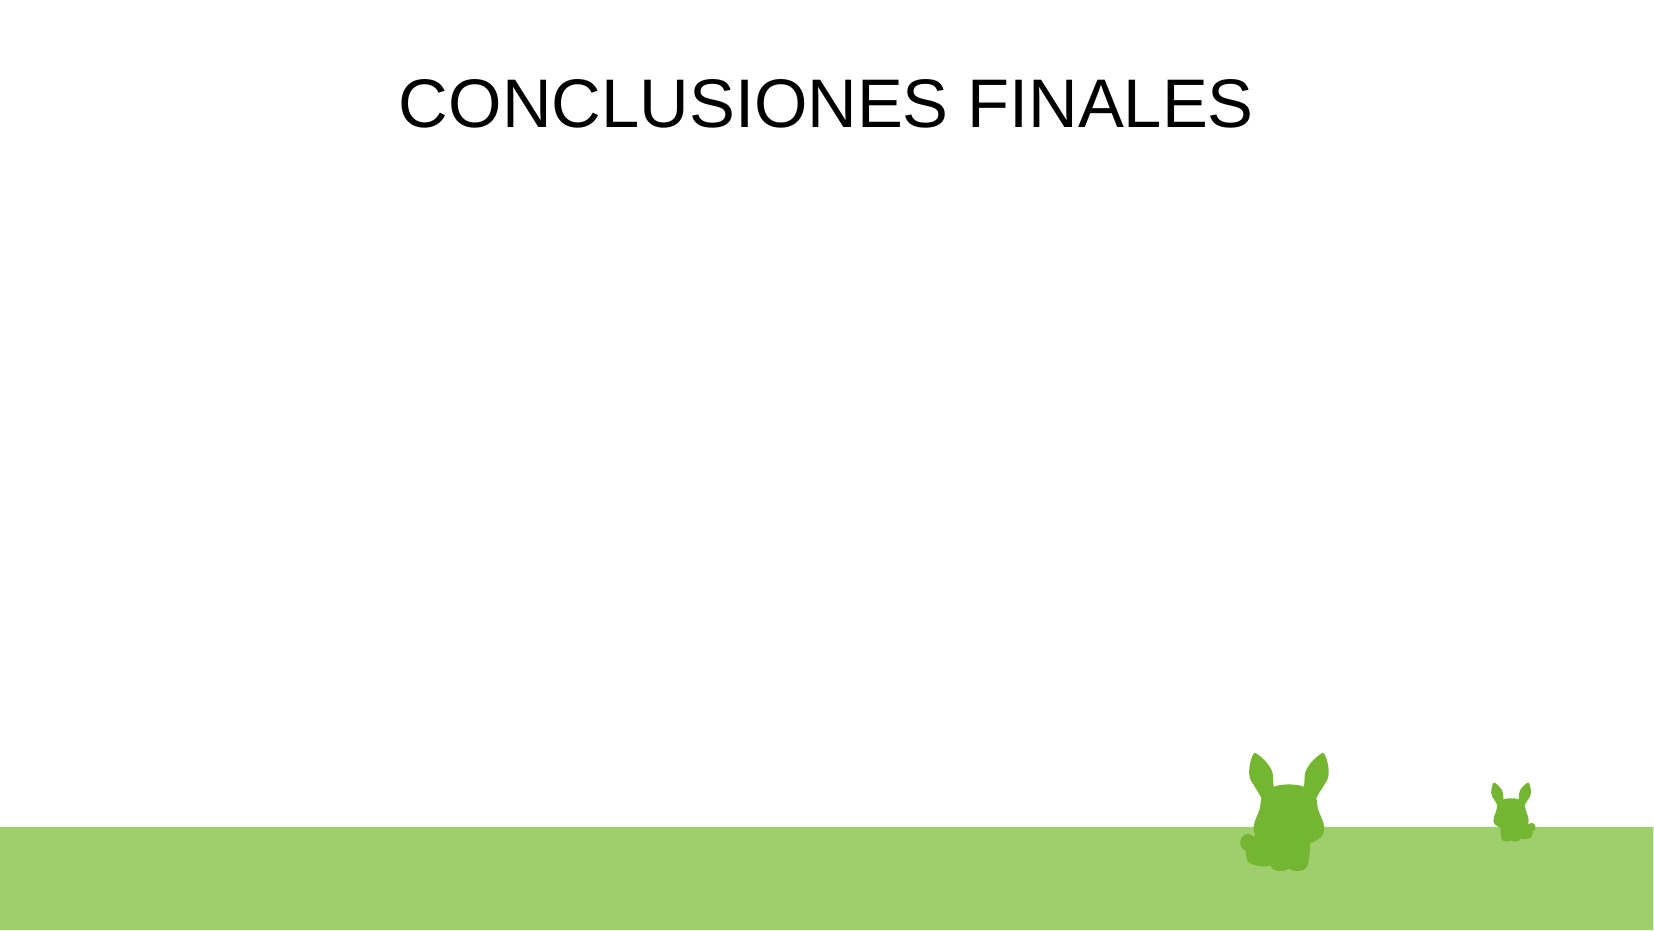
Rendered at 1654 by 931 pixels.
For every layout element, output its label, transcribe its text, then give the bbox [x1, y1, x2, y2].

title CONCLUSIONES FINALES [88, 29, 1565, 178]
